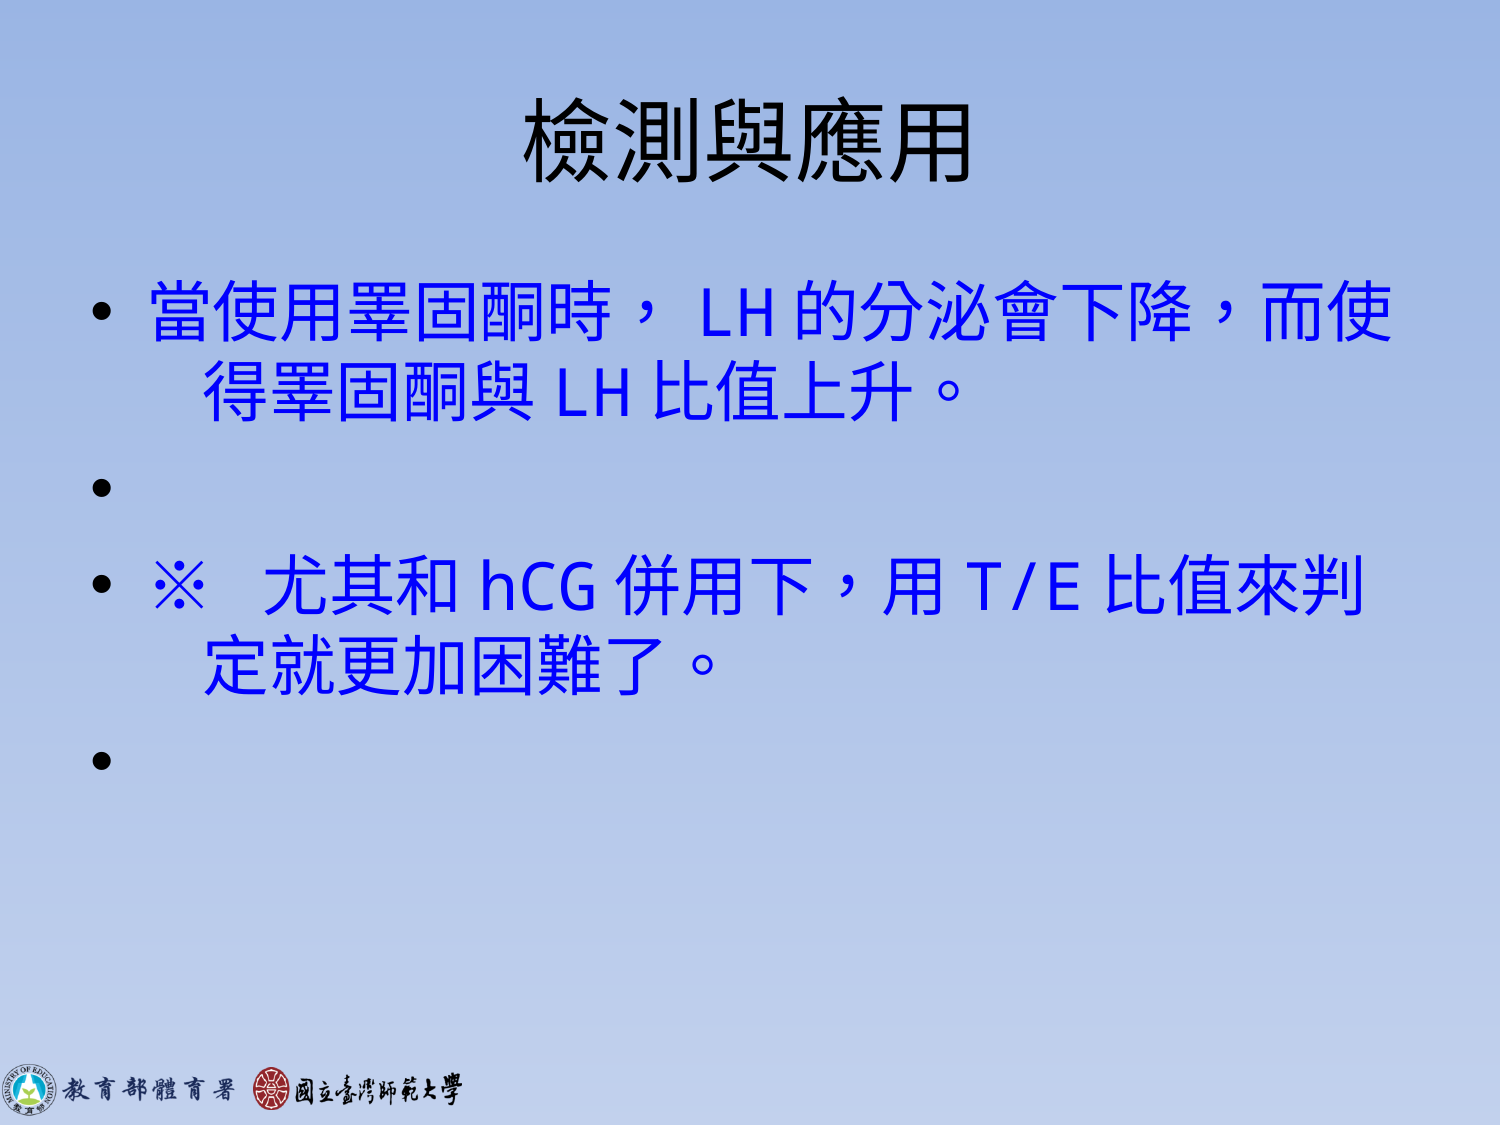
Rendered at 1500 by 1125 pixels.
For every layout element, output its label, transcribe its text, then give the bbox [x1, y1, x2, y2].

list 當使用睪固酮時，LH的分泌會下降，而使得睪固酮與LH比值上升。 ※ 尤其和hCG併用下，用T/E比值來判定就更加困難了。 [75, 262, 1426, 1005]
title 檢測與應用 [75, 45, 1426, 233]
